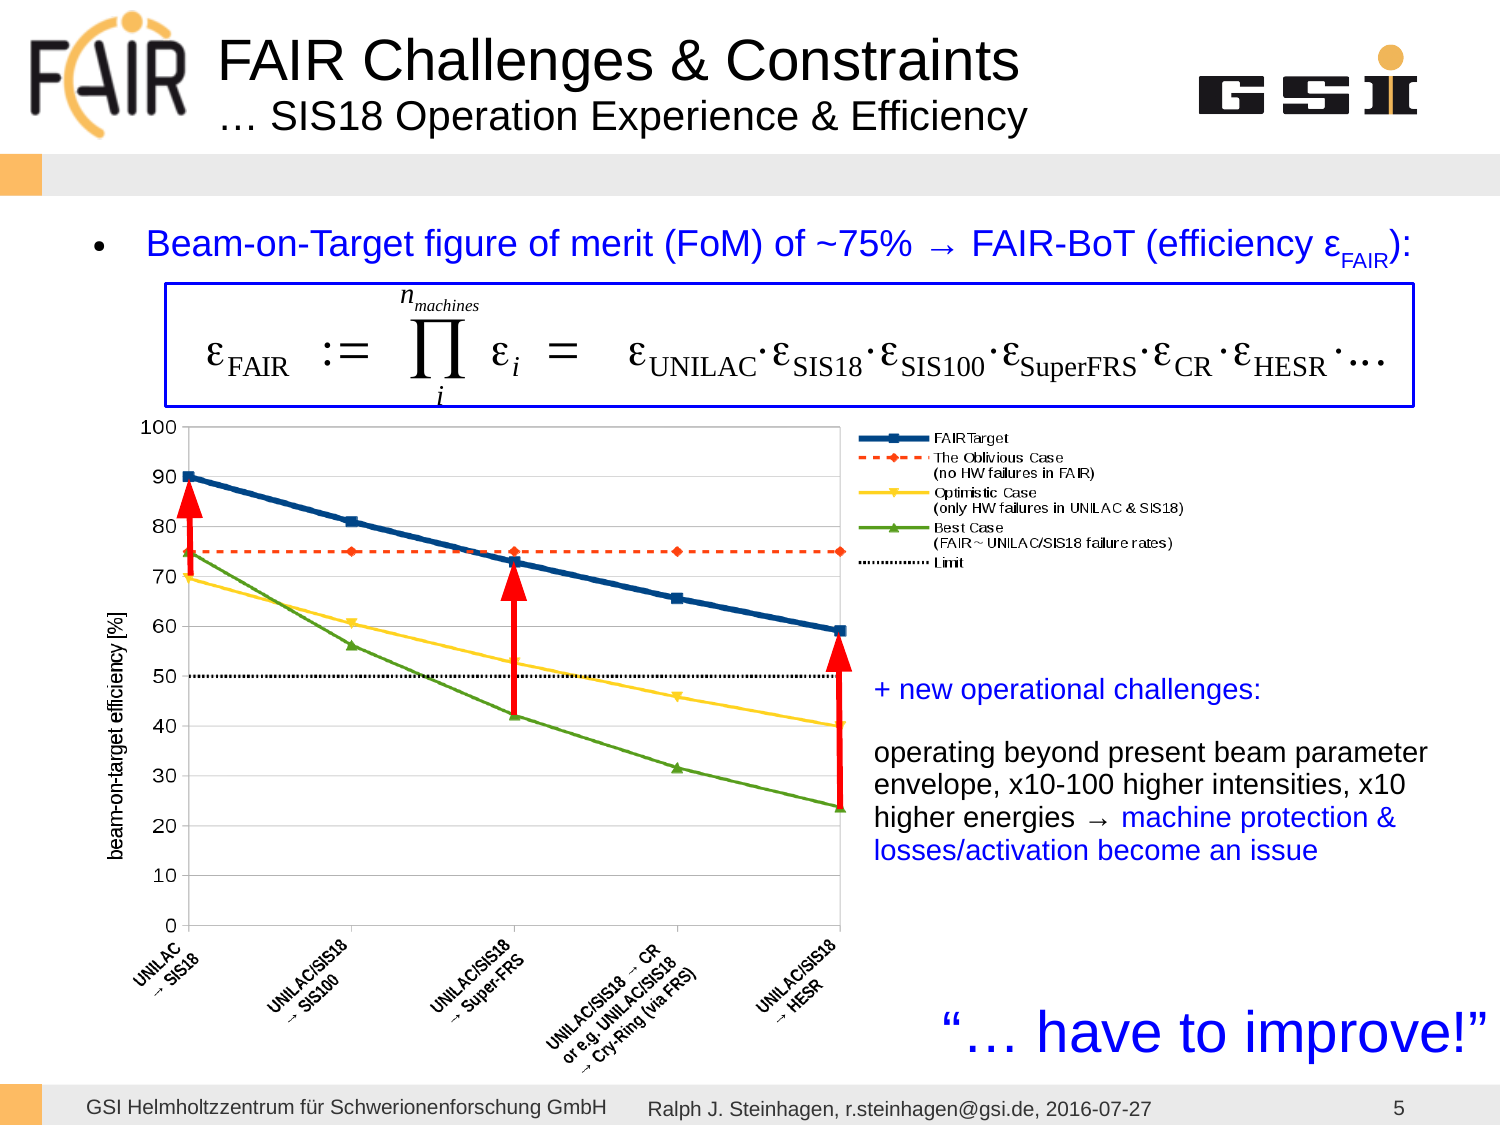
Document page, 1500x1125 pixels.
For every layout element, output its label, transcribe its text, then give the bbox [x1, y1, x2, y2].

picture [51, 412, 1189, 1081]
list + new operational challenges: operating beyond present beam parameter envelope, x10-100 higher intensities, x10 higher energies → machine protection & losses/activation become an issue “… have to improve!” [874, 673, 1489, 976]
title FAIR Challenges & Constraints … SIS18 Operation Experience & Efficiency [217, 20, 1180, 147]
picture [1197, 42, 1419, 117]
list Beam-on-Target figure of merit (FoM) of ~75% → FAIR-BoT (efficiency εFAIR): [75, 221, 1425, 413]
picture [30, 9, 187, 141]
